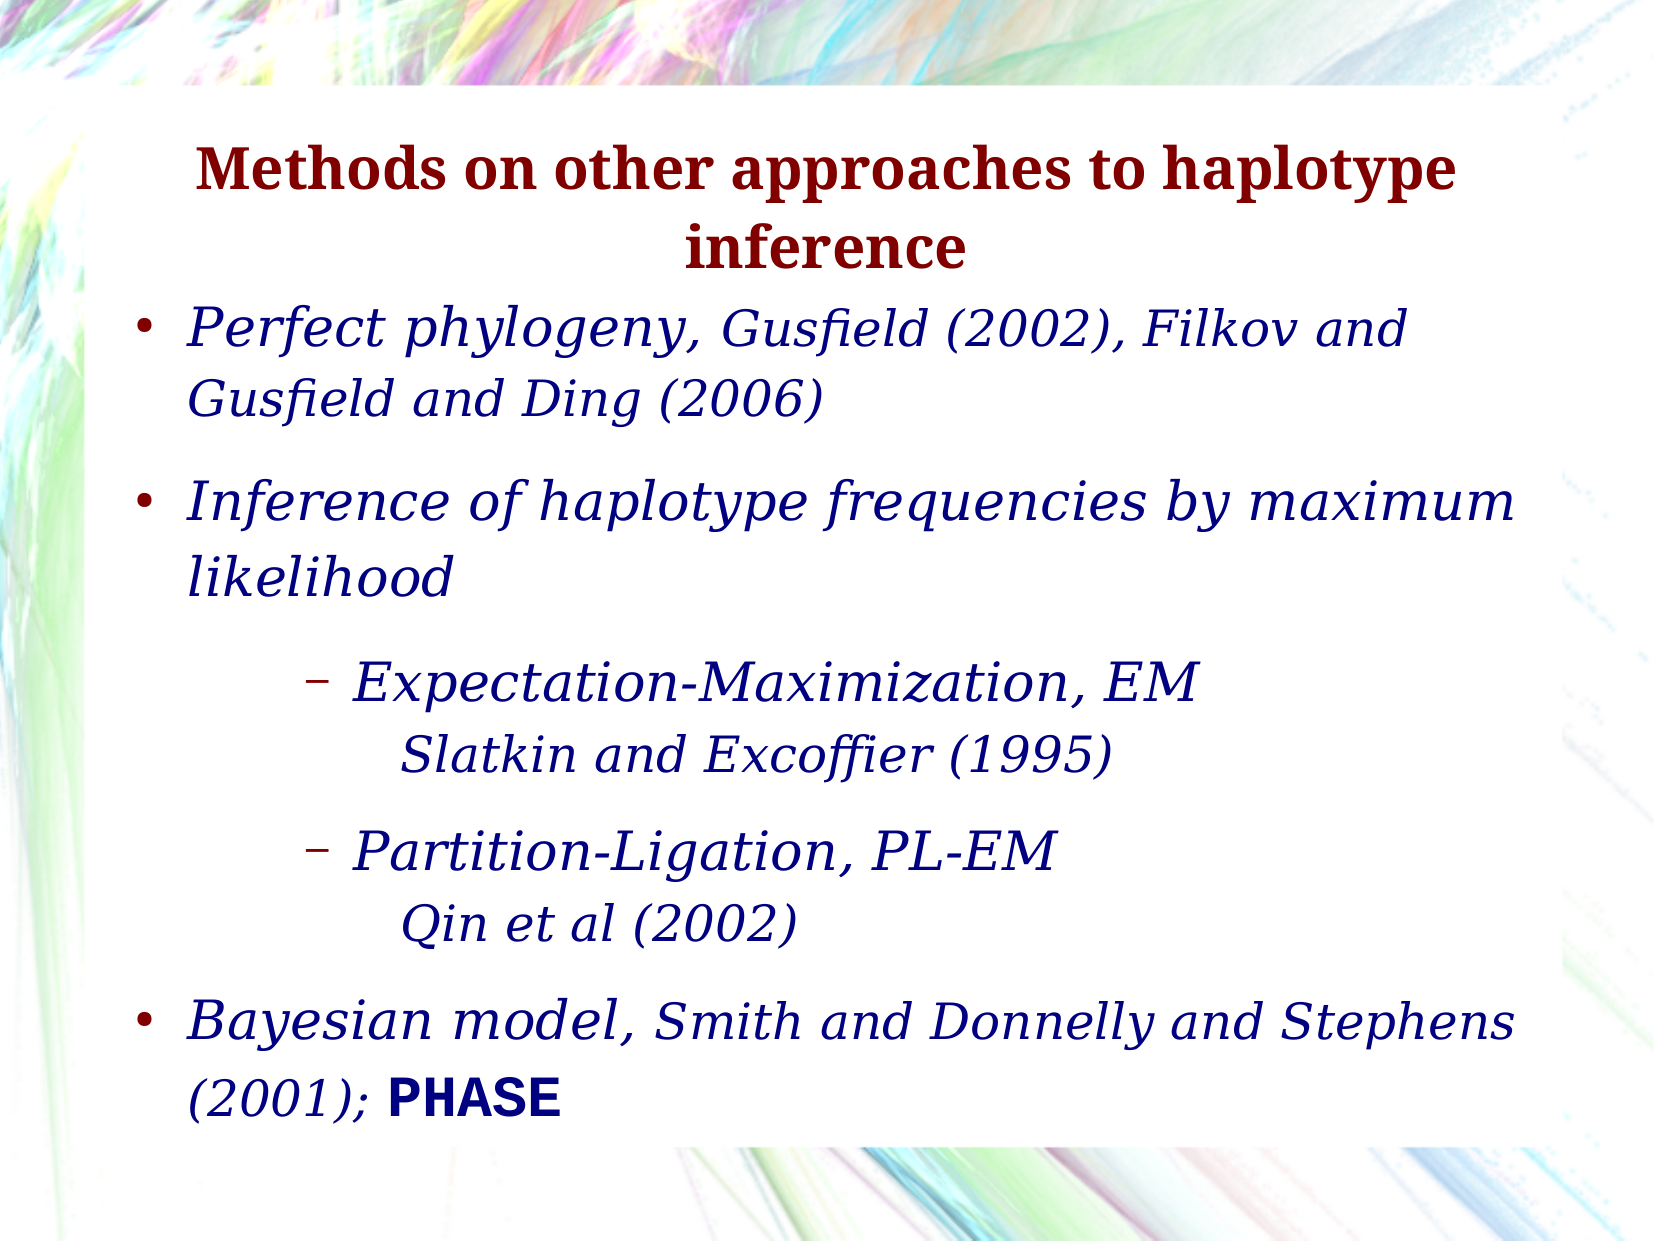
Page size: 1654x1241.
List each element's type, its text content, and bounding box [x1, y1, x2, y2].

title Methods on other approaches to haplotype inference [82, 109, 1571, 303]
picture [0, 0, 1654, 1241]
list Perfect phylogeny, Gusfield (2002), Filkov and Gusfield and Ding (2006) Inference of haplotype frequencies by maximum likelihood Expectation-Maximization, EM Slatkin and Excoffier (1995) Partition-Ligation, PL-EM Qin et al (2002) Bayesian model, Smith and Donnelly and Stephens (2001); PHASE [117, 283, 1537, 1122]
